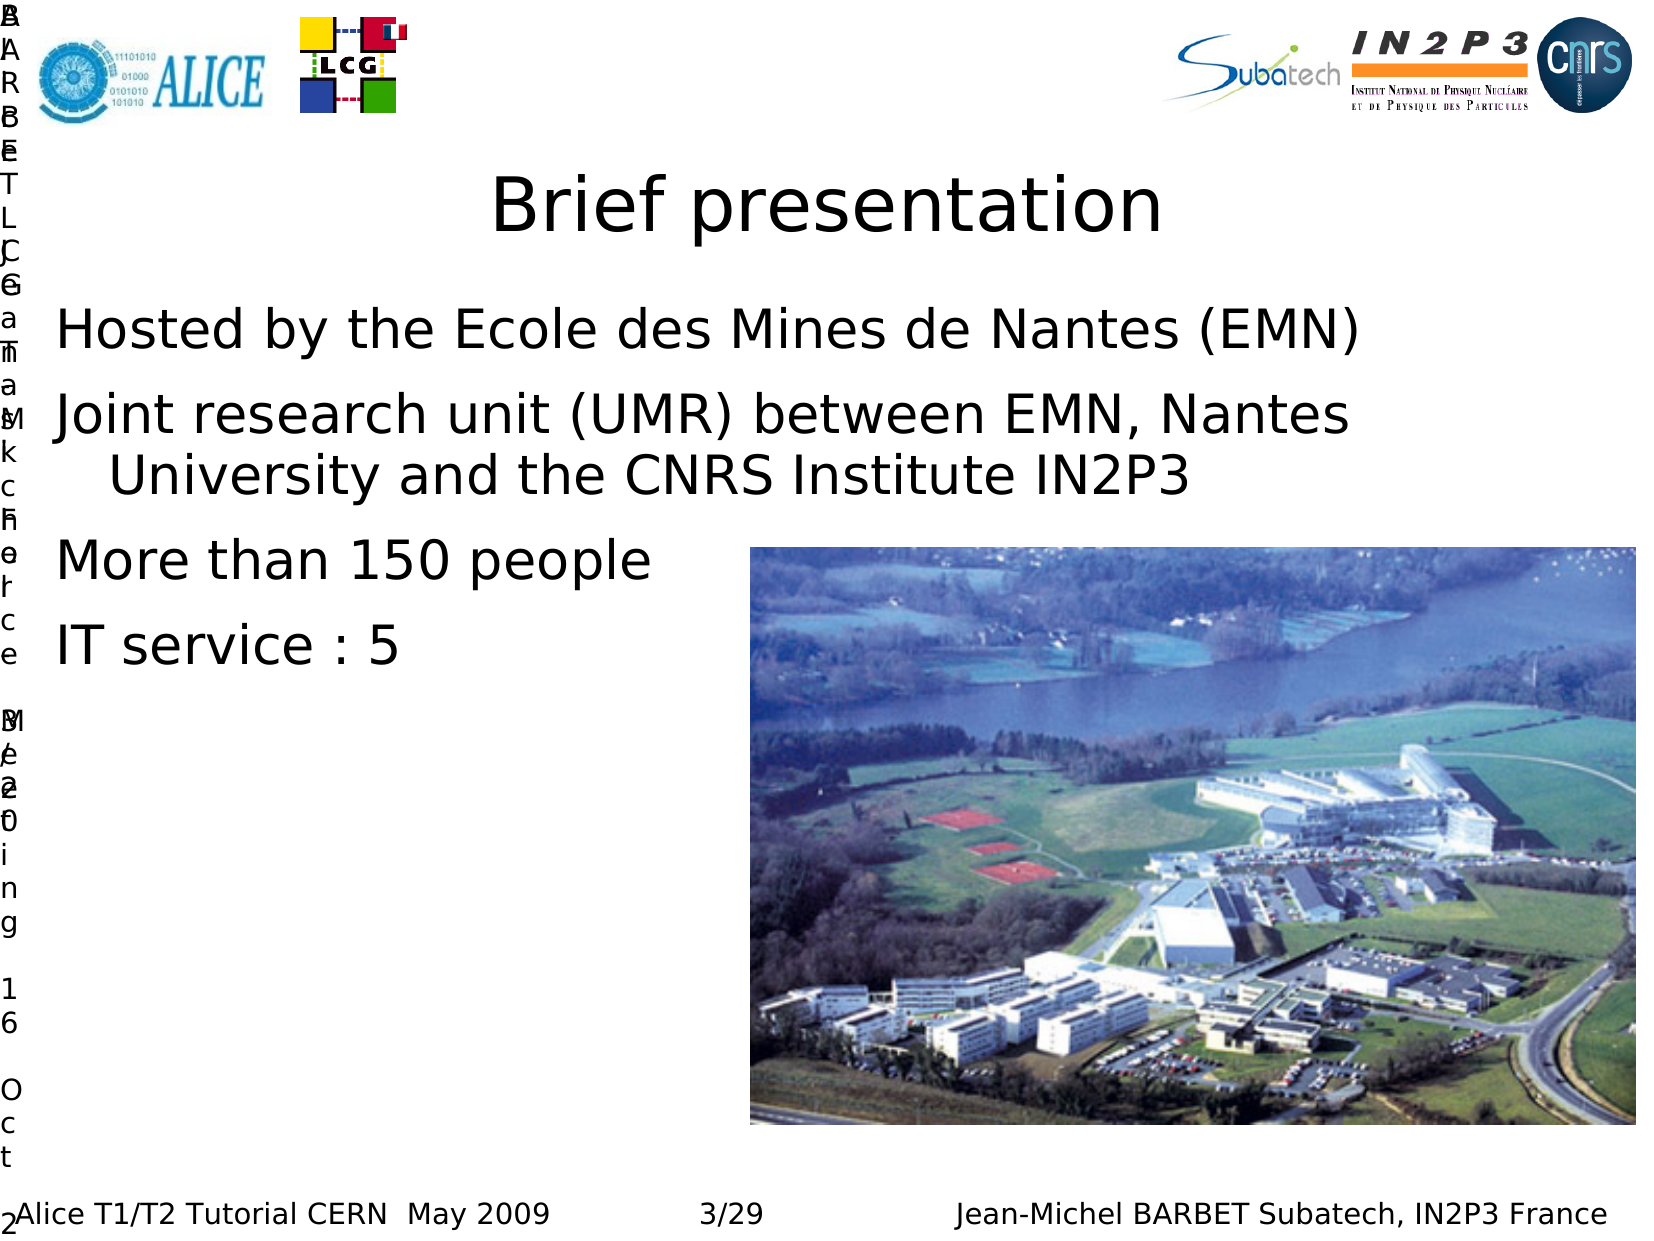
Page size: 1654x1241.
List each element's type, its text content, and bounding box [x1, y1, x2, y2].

picture [37, 37, 276, 127]
list Hosted by the Ecole des Mines de Nantes (EMN) Joint research unit (UMR) between EMN, Nantes University and the CNRS Institute IN2P3 More than 150 people IT service : 5 [37, 300, 1450, 1067]
picture [300, 17, 409, 102]
picture [750, 547, 1636, 1126]
picture [1162, 34, 1340, 102]
picture [1537, 17, 1632, 113]
title Brief presentation [121, 102, 1534, 310]
picture [1350, 21, 1528, 102]
